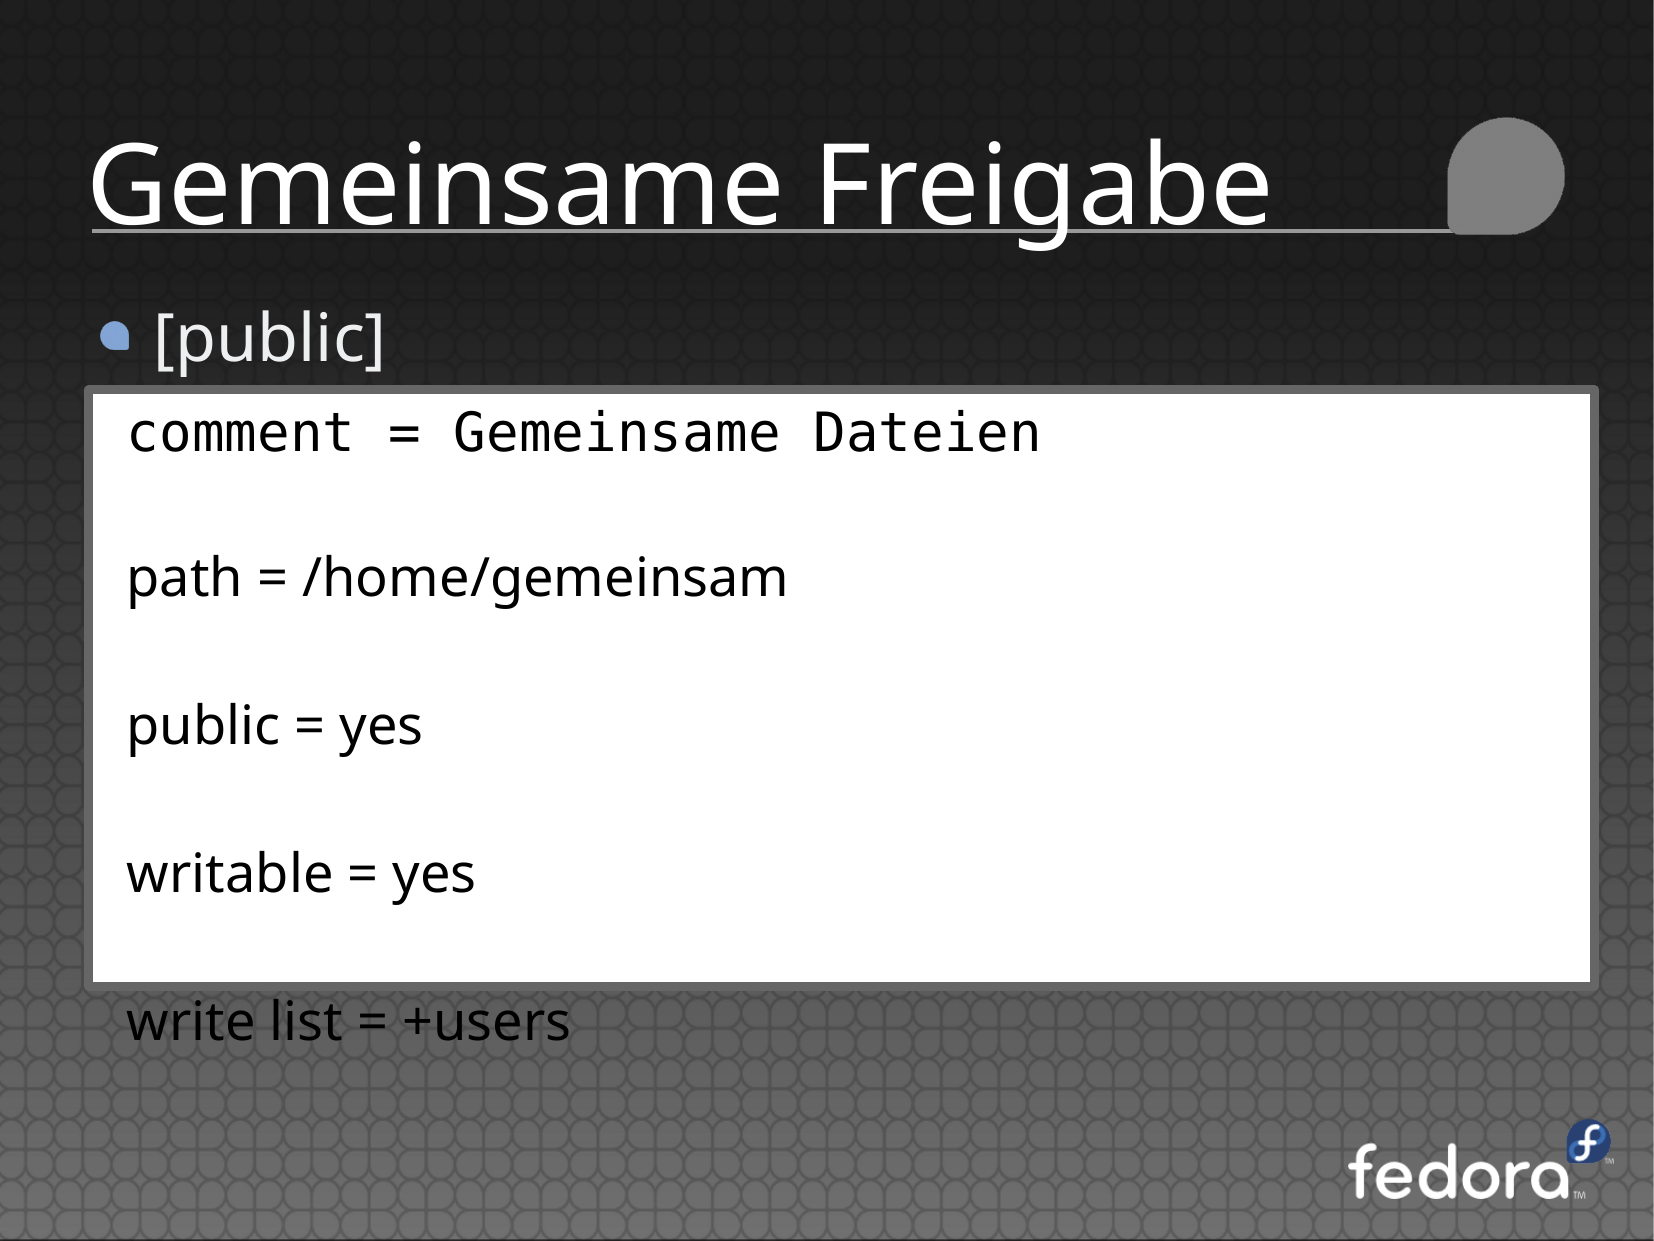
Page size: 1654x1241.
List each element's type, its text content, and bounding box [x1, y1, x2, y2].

list [public] [82, 290, 1571, 1109]
title Gemeinsame Freigabe [86, 112, 1576, 249]
text_box comment = Gemeinsame Dateien path = /home/gemeinsam public = yes writable = yes write list = +users [88, 389, 1595, 987]
picture [0, 0, 1654, 1241]
